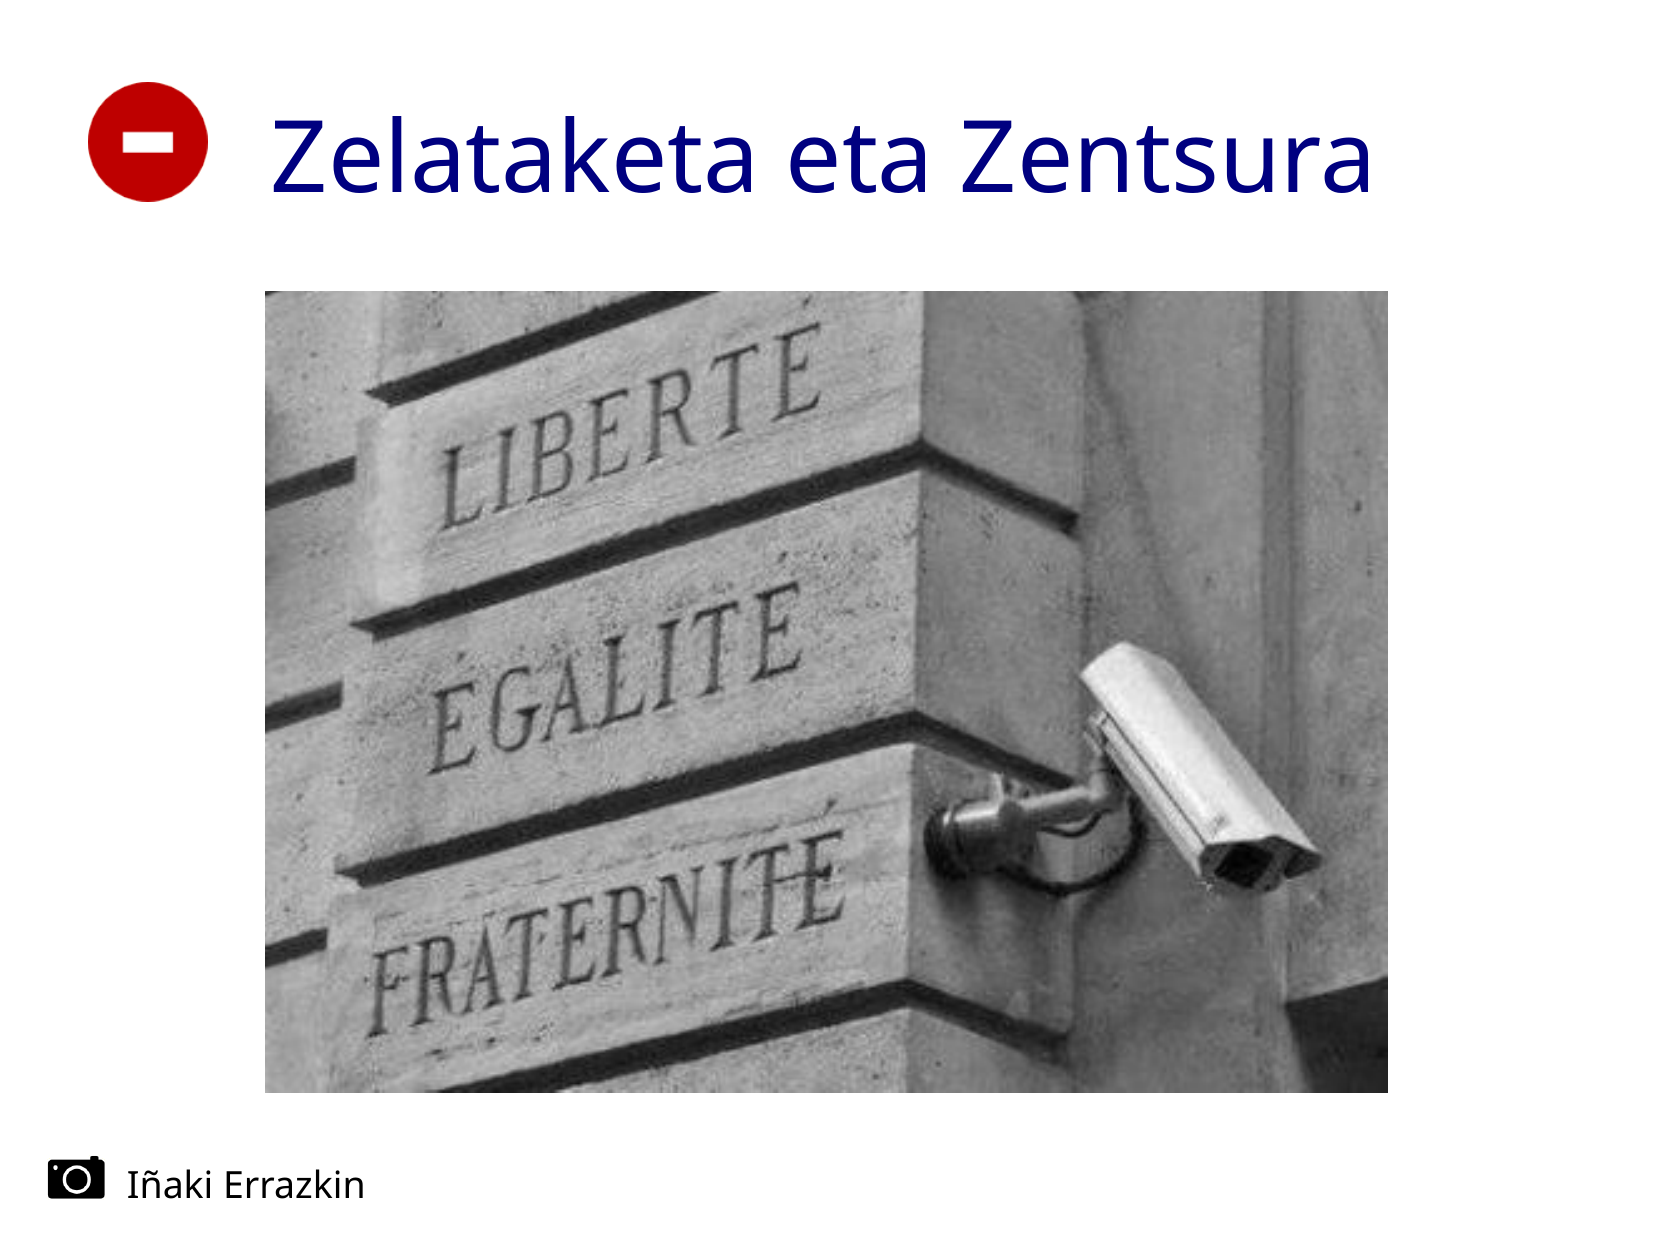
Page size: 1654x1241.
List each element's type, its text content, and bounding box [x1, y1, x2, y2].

picture [265, 291, 1388, 1093]
text_box Zelataketa eta Zentsura [256, 77, 1608, 211]
picture [88, 82, 208, 202]
text_box Iñaki Errazkin [112, 1151, 369, 1209]
picture [46, 1154, 106, 1200]
